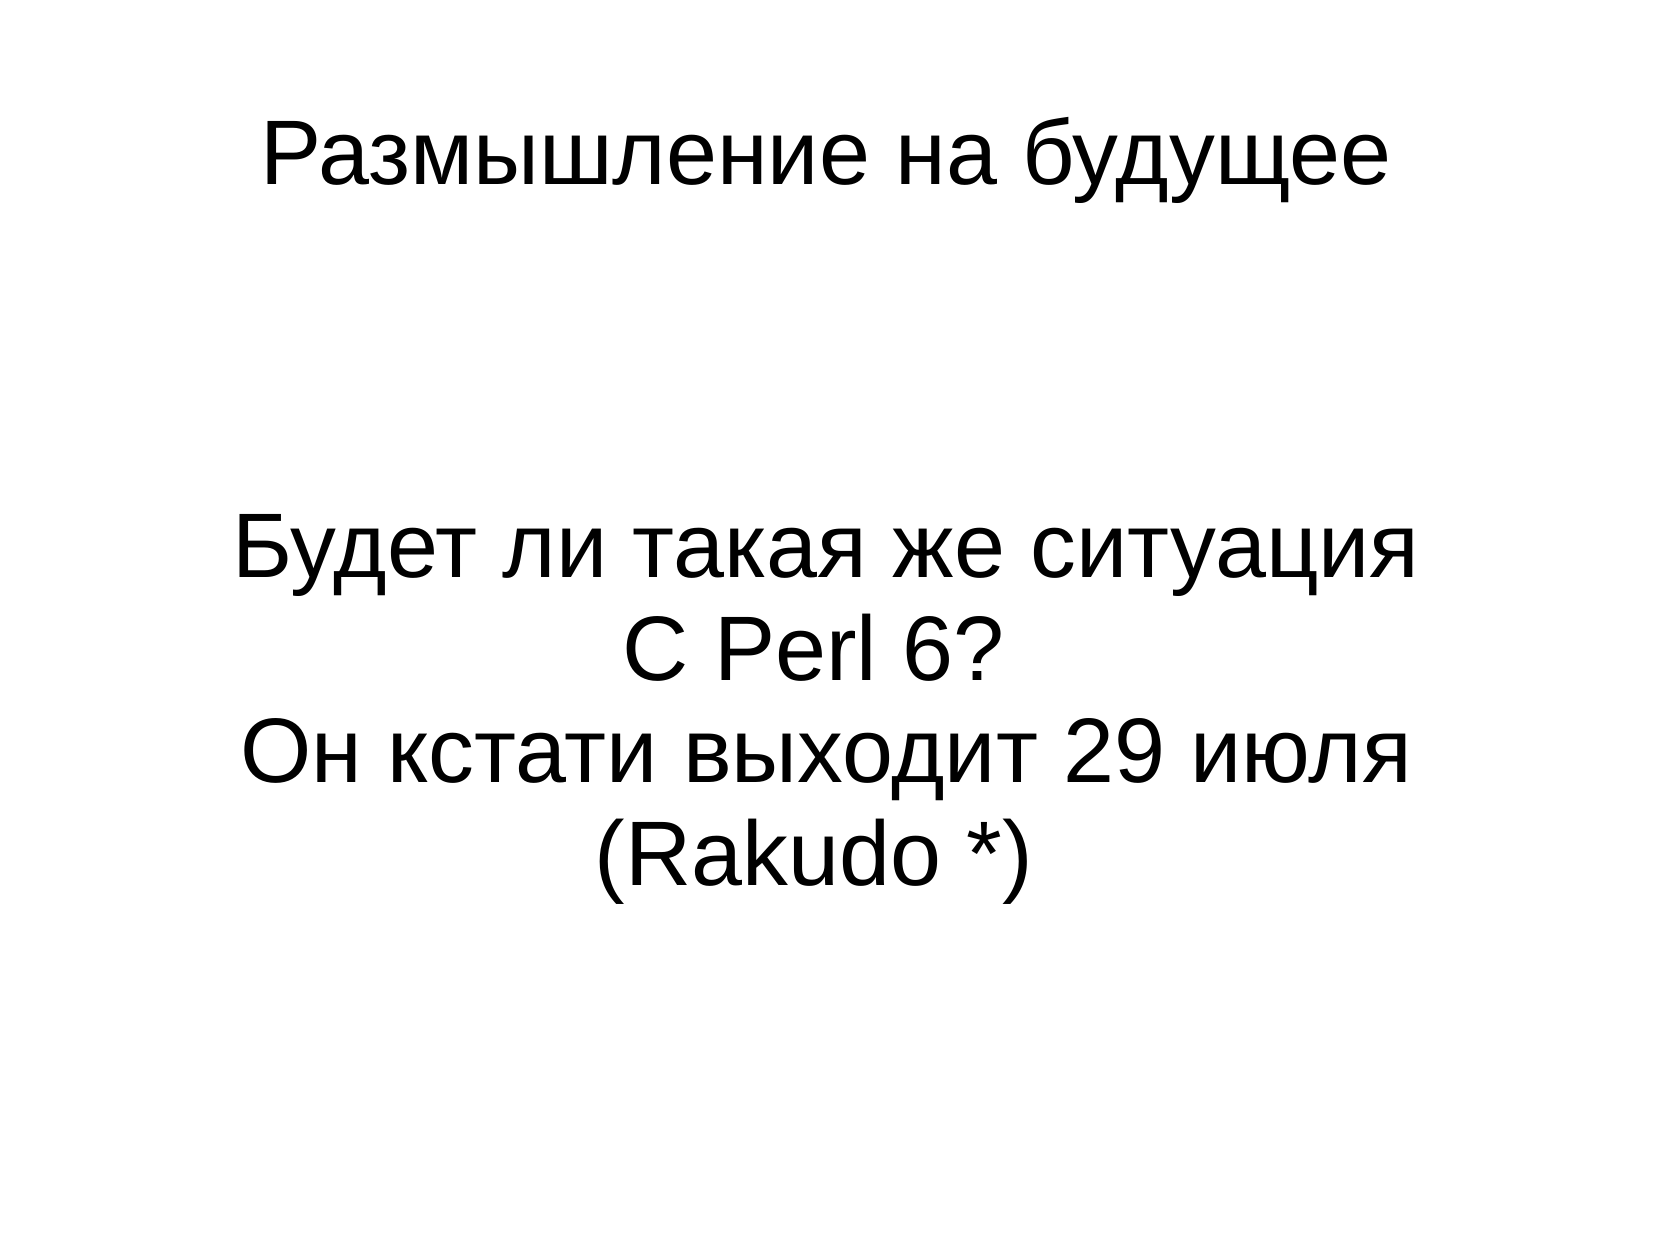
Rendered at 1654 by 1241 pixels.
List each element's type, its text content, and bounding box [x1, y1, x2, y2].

title Размышление на будущее [82, 56, 1571, 250]
subtitle Будет ли такая же ситуация С Perl 6? Он кстати выходит 29 июля (Rakudo *) [82, 297, 1571, 1102]
